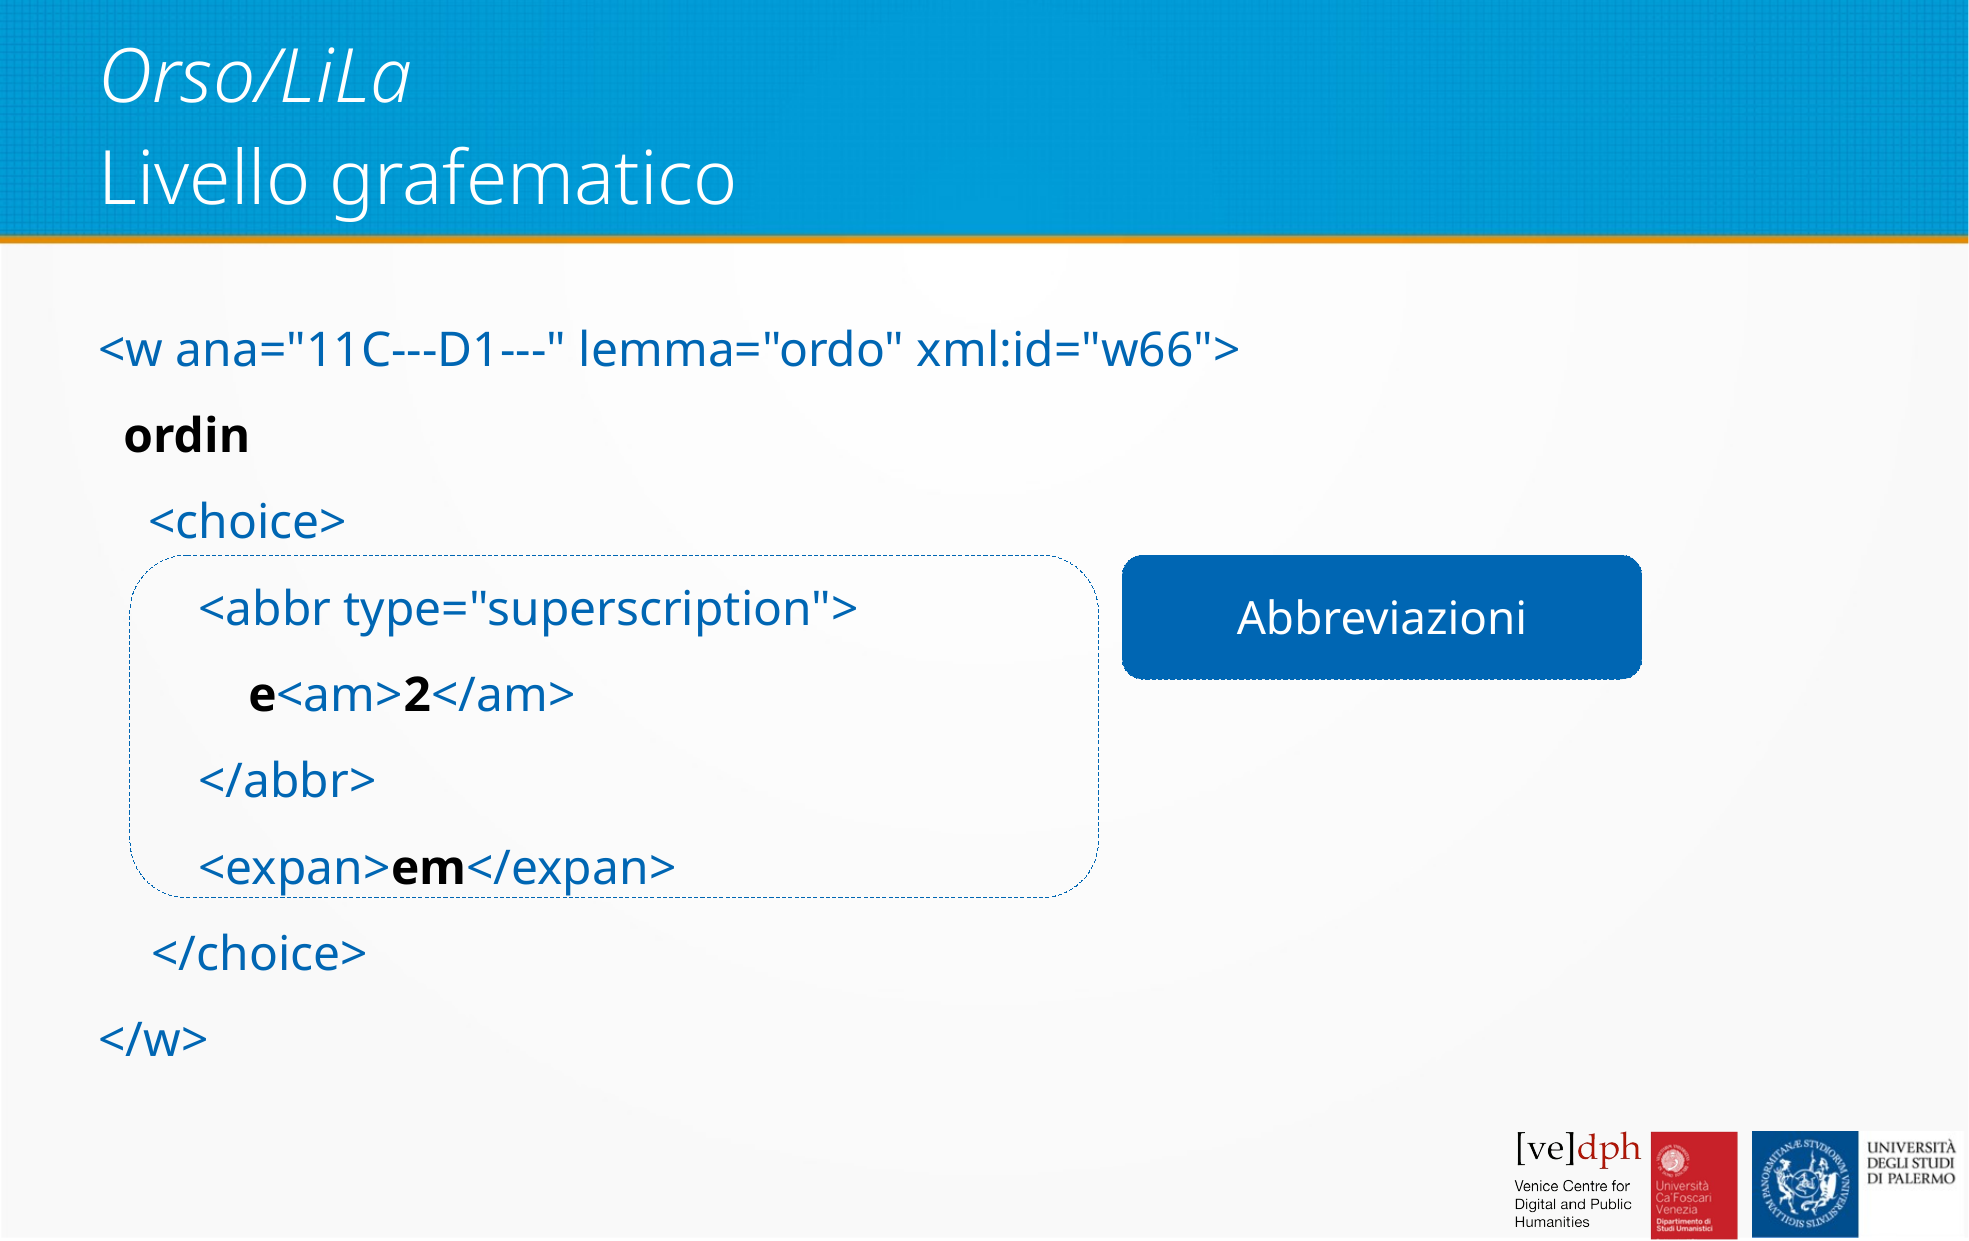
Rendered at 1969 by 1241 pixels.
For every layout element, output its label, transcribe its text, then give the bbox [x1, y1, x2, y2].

picture [0, 233, 1969, 1241]
text_box Abbreviazioni [1122, 555, 1642, 680]
list <w ana="11C---D1---" lemma="ordo" xml:id="w66"> ordin <choice> <abbr type="superscription"> e<am>2</am> </abbr> <expan>em</expan> </choice> </w> [98, 315, 1861, 1081]
title Orso/LiLa Livello grafematico [98, 19, 1870, 227]
